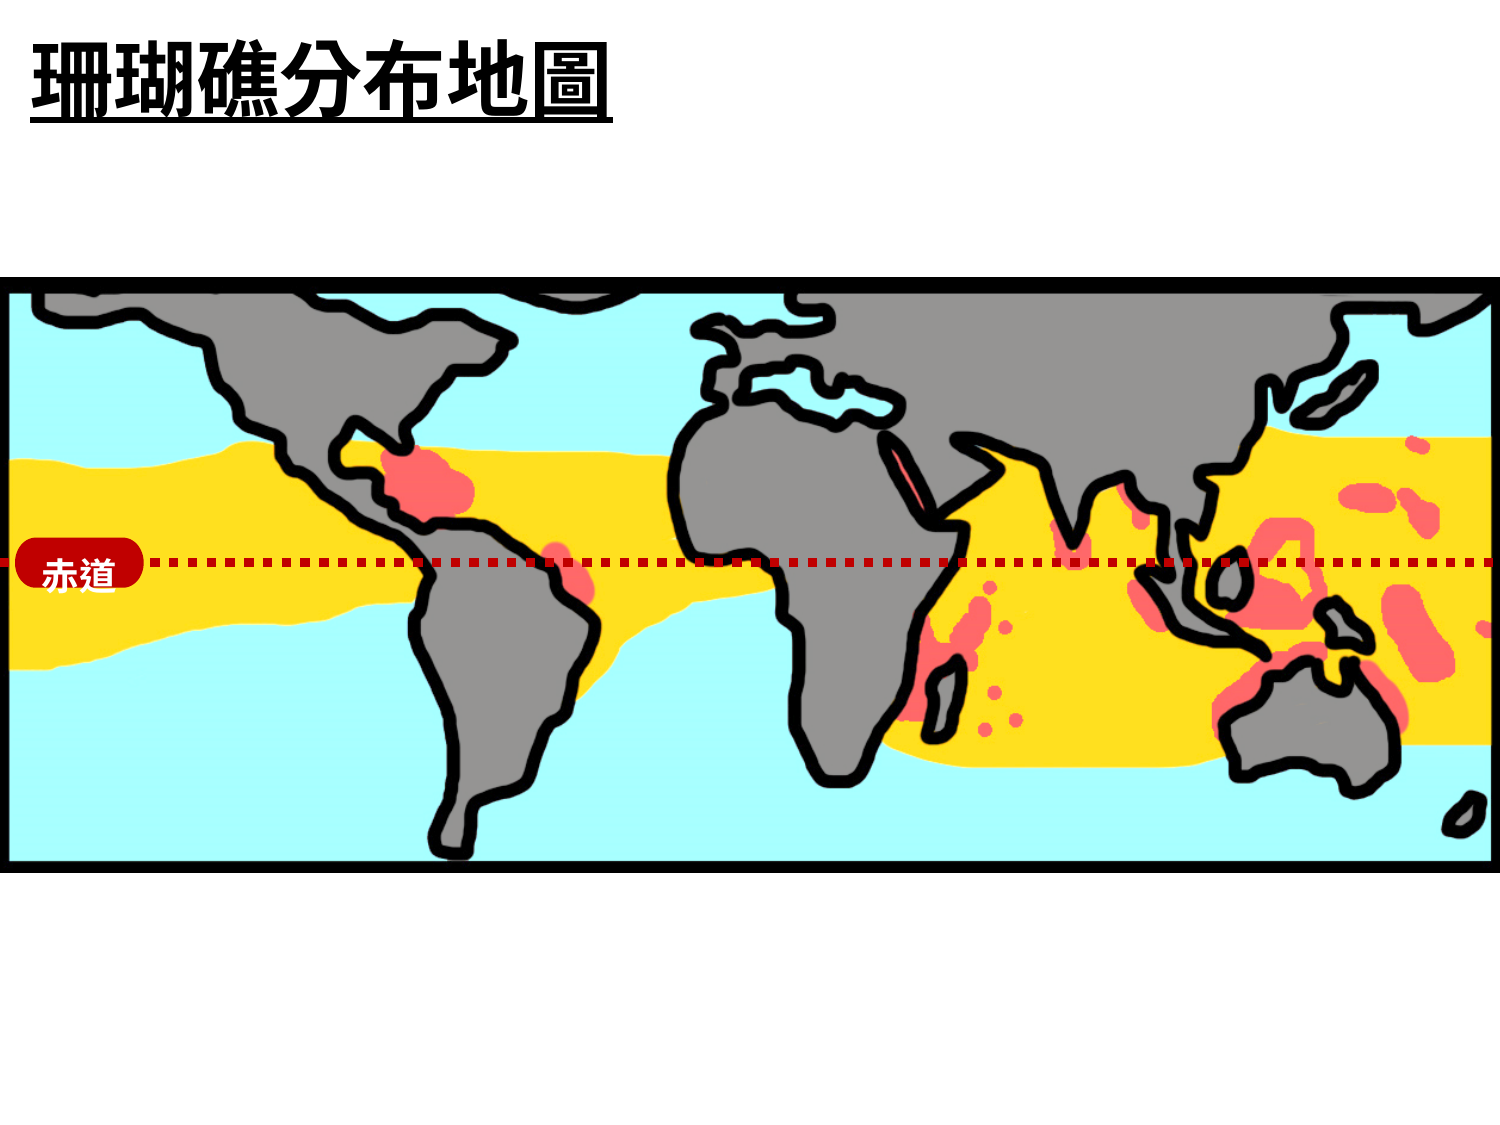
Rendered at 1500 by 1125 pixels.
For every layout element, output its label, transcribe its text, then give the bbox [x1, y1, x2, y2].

picture [0, 277, 1500, 873]
text_box 赤道 [15, 537, 144, 588]
title 珊瑚礁分布地圖 [15, 25, 714, 141]
text_box 赤道 [56, 575, 62, 588]
